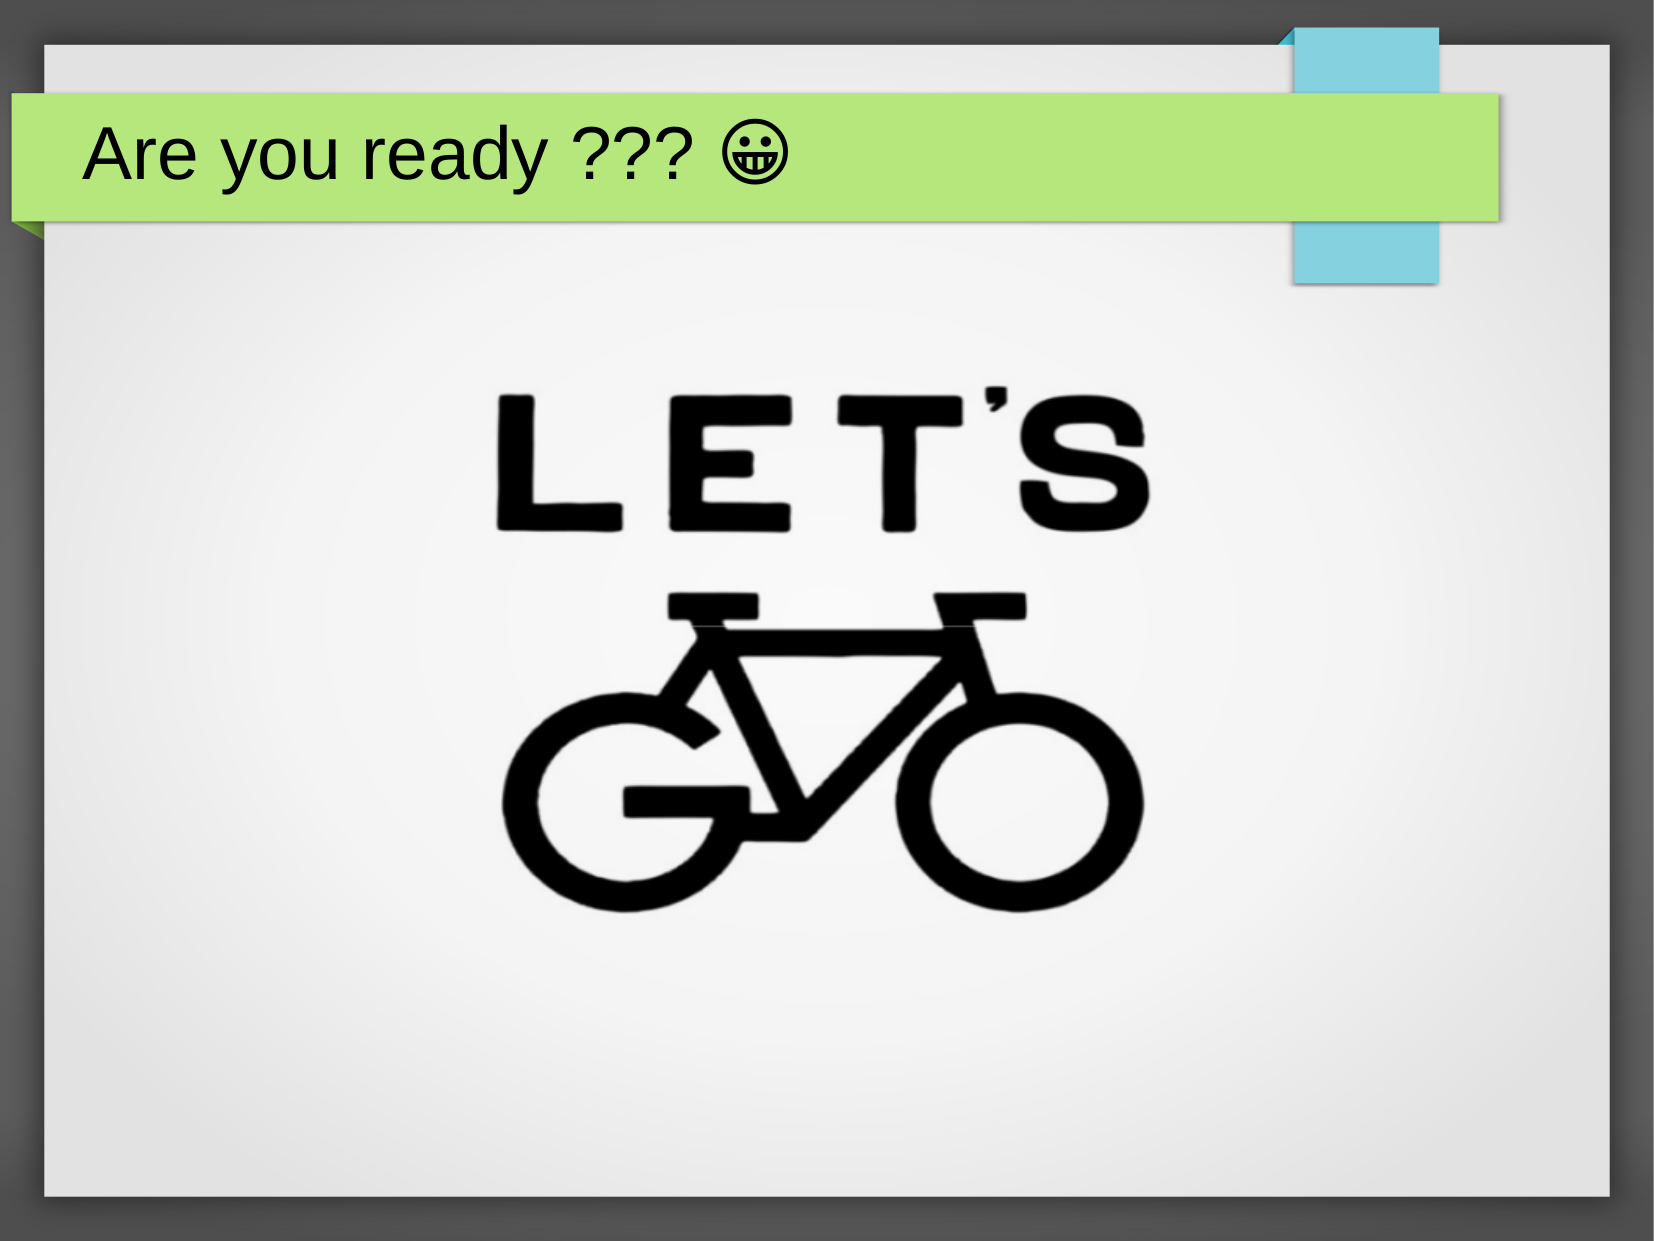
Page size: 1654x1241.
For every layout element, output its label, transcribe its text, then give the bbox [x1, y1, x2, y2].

title Are you ready ??? 😀 [82, 94, 1264, 213]
picture [0, 0, 1654, 1241]
